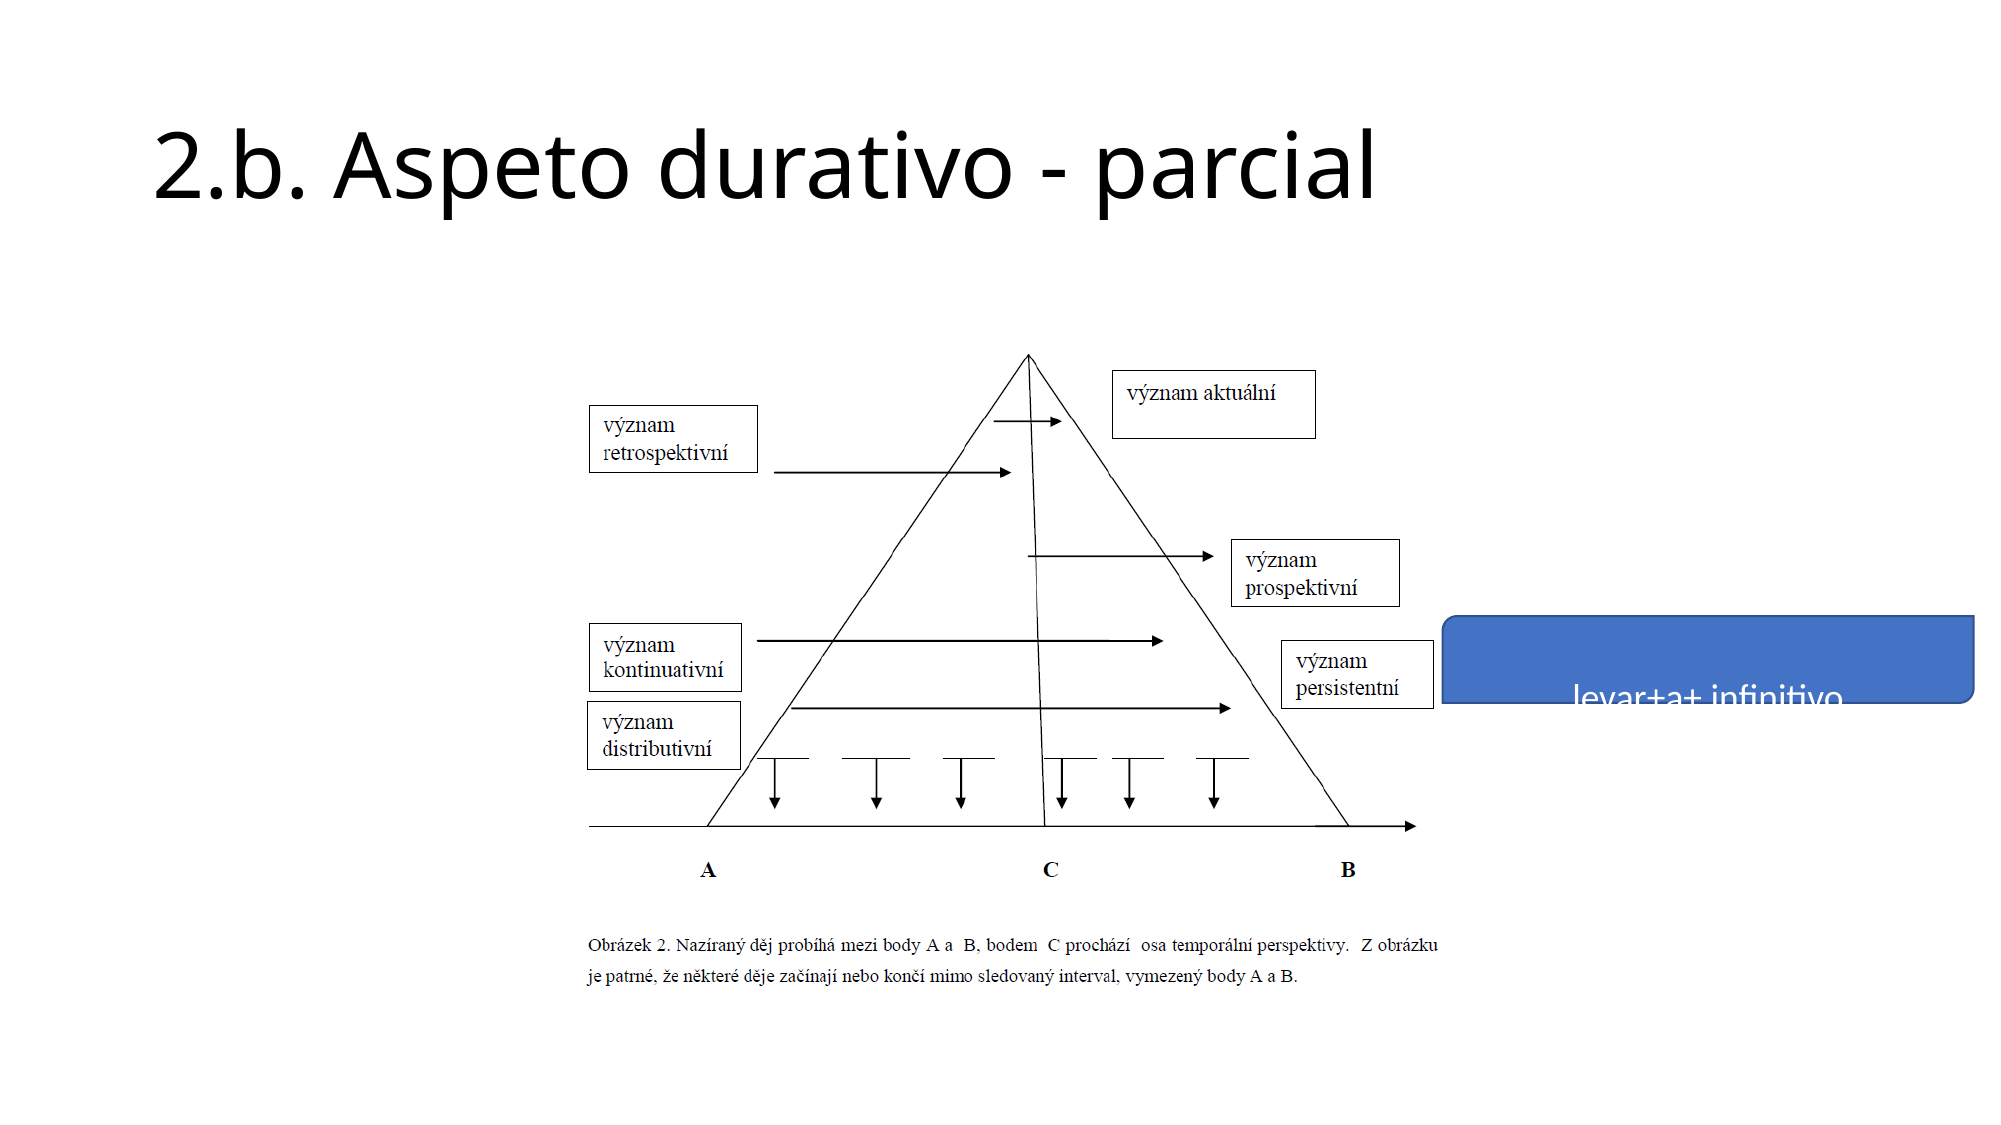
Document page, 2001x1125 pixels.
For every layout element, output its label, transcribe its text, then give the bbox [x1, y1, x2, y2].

text_box levar+a+ infinitivo levar+gerúndio [1442, 616, 1974, 703]
picture [534, 299, 1466, 1014]
title 2.b. Aspeto durativo - parcial [137, 59, 1863, 278]
